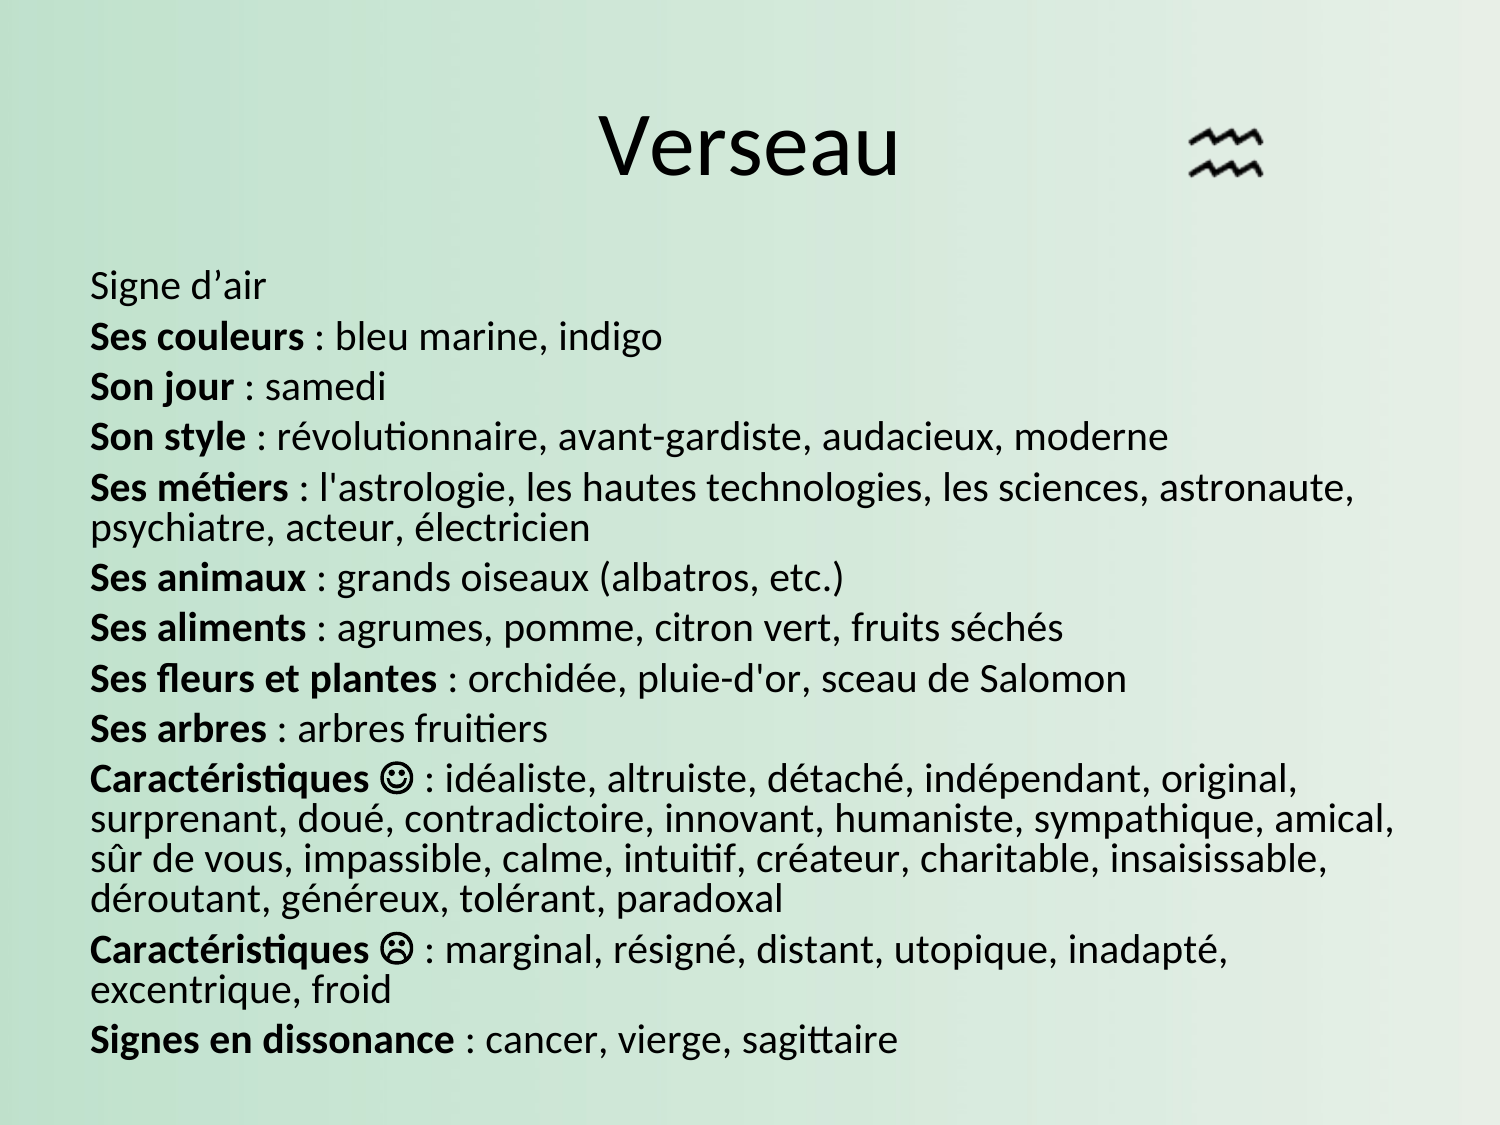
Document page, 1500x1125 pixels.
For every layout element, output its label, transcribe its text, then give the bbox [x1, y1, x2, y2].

list Signe d’air Ses couleurs : bleu marine, indigo Son jour : samedi Son style : révolutionnaire, avant-gardiste, audacieux, moderne Ses métiers : l'astrologie, les hautes technologies, les sciences, astronaute, psychiatre, acteur, électricien Ses animaux : grands oiseaux (albatros, etc.) Ses aliments : agrumes, pomme, citron vert, fruits séchés Ses fleurs et plantes : orchidée, pluie-d'or, sceau de Salomon Ses arbres : arbres fruitiers Caractéristiques  : idéaliste, altruiste, détaché, indépendant, original, surprenant, doué, contradictoire, innovant, humaniste, sympathique, amical, sûr de vous, impassible, calme, intuitif, créateur, charitable, insaisissable, déroutant, généreux, tolérant, paradoxal Caractéristiques  : marginal, résigné, distant, utopique, inadapté, excentrique, froid Signes en dissonance : cancer, vierge, sagittaire [75, 260, 1426, 1077]
title Verseau [75, 45, 1426, 233]
picture [0, 0, 1500, 1125]
